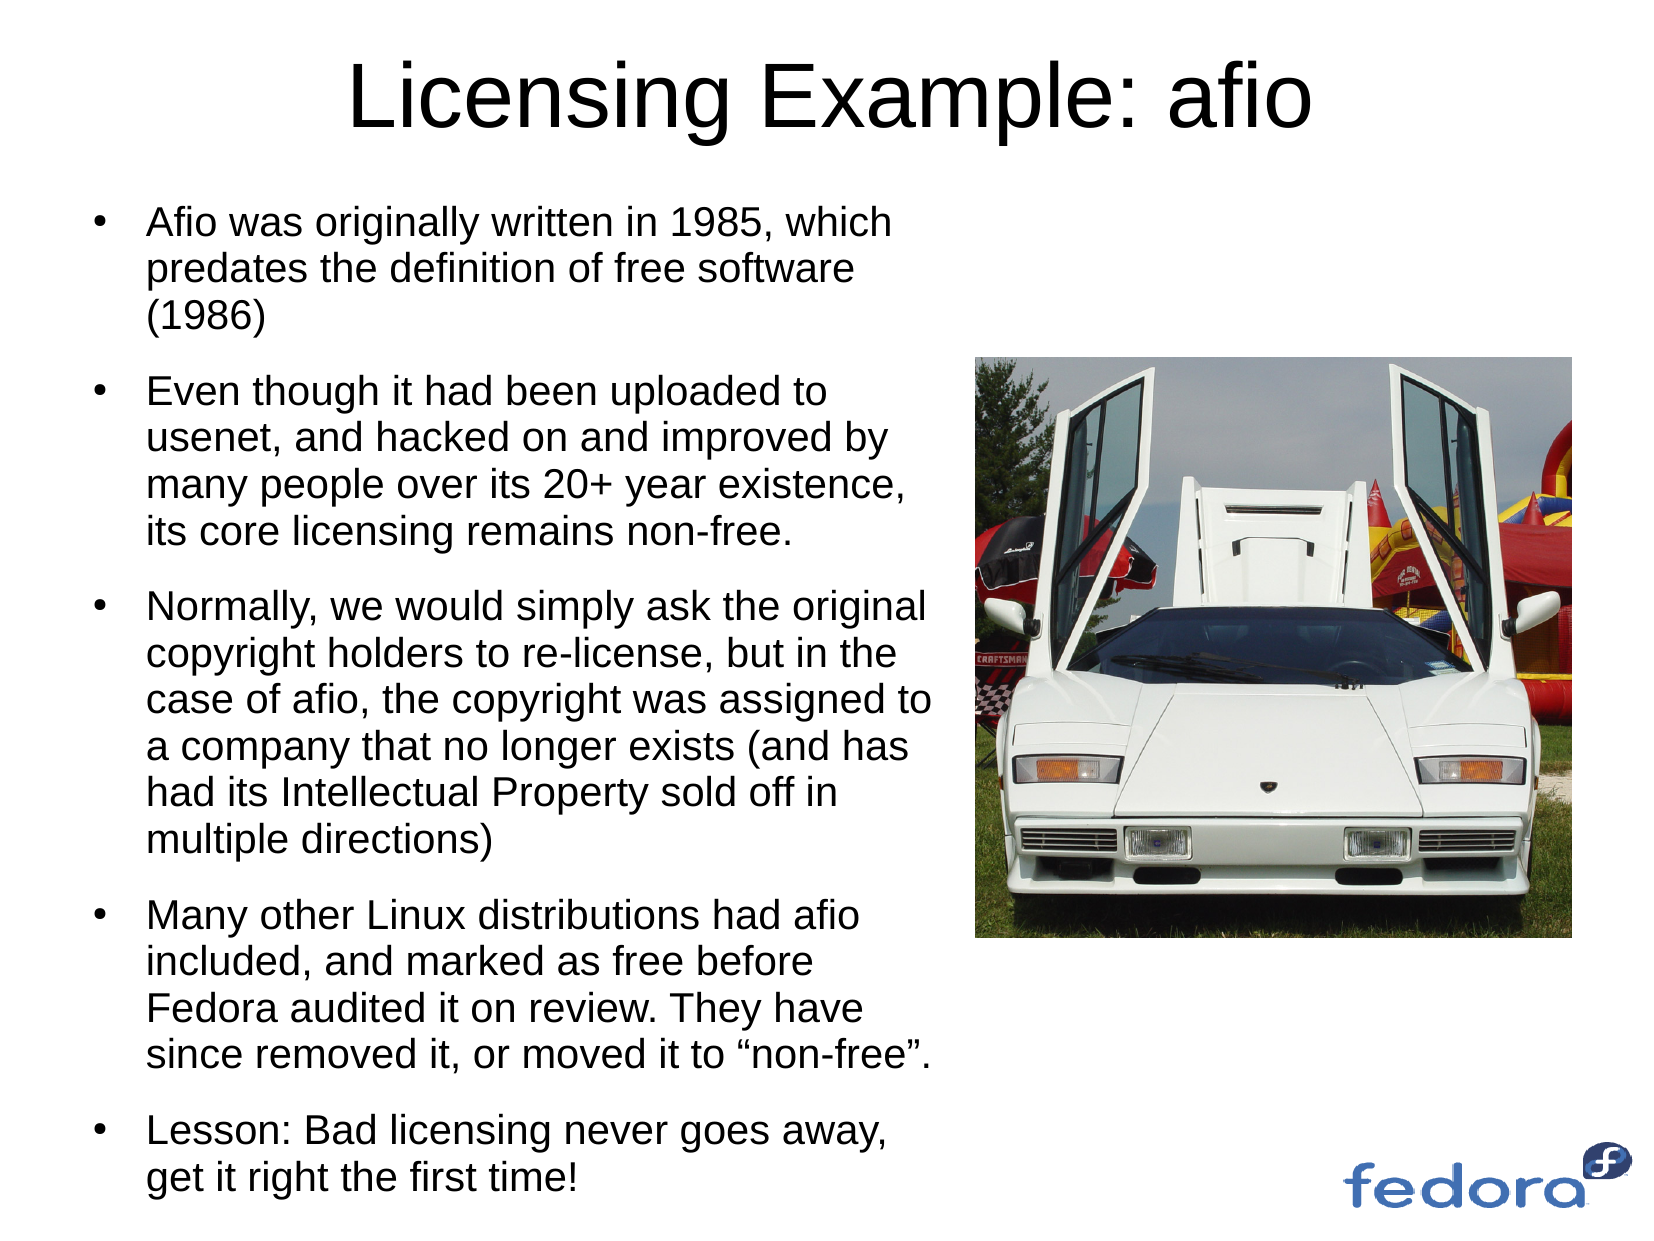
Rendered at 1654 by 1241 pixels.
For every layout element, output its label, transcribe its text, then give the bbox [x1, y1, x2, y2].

list Afio was originally written in 1985, which predates the definition of free software (1986) Even though it had been uploaded to usenet, and hacked on and improved by many people over its 20+ year existence, its core licensing remains non-free. Normally, we would simply ask the original copyright holders to re-license, but in the case of afio, the copyright was assigned to a company that no longer exists (and has had its Intellectual Property sold off in multiple directions) Many other Linux distributions had afio included, and marked as free before Fedora audited it on review. They have since removed it, or moved it to “non-free”. Lesson: Bad licensing never goes away, get it right the first time! [75, 198, 938, 1201]
picture [975, 357, 1572, 938]
title Licensing Example: afio [86, 0, 1576, 193]
picture [1332, 1124, 1651, 1227]
